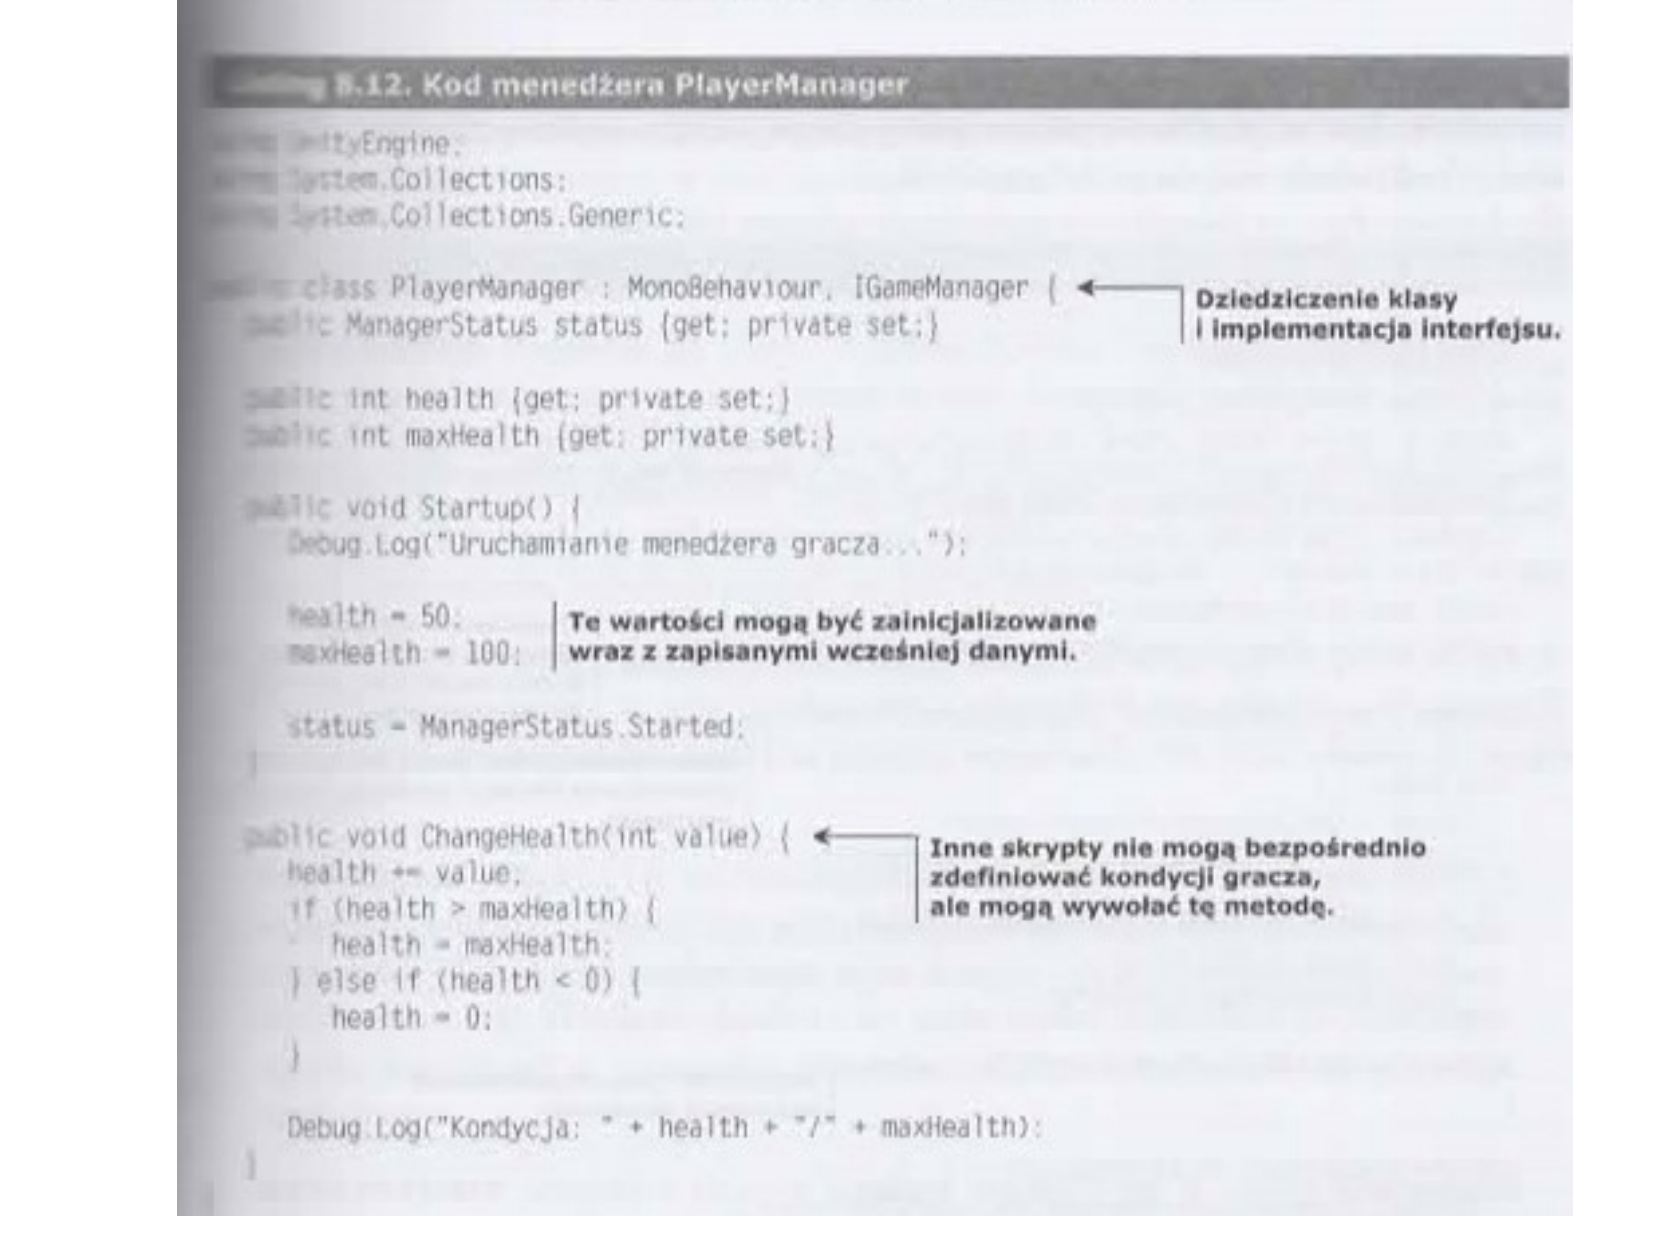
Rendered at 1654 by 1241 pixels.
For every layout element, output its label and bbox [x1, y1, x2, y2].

picture [177, 0, 1573, 1216]
